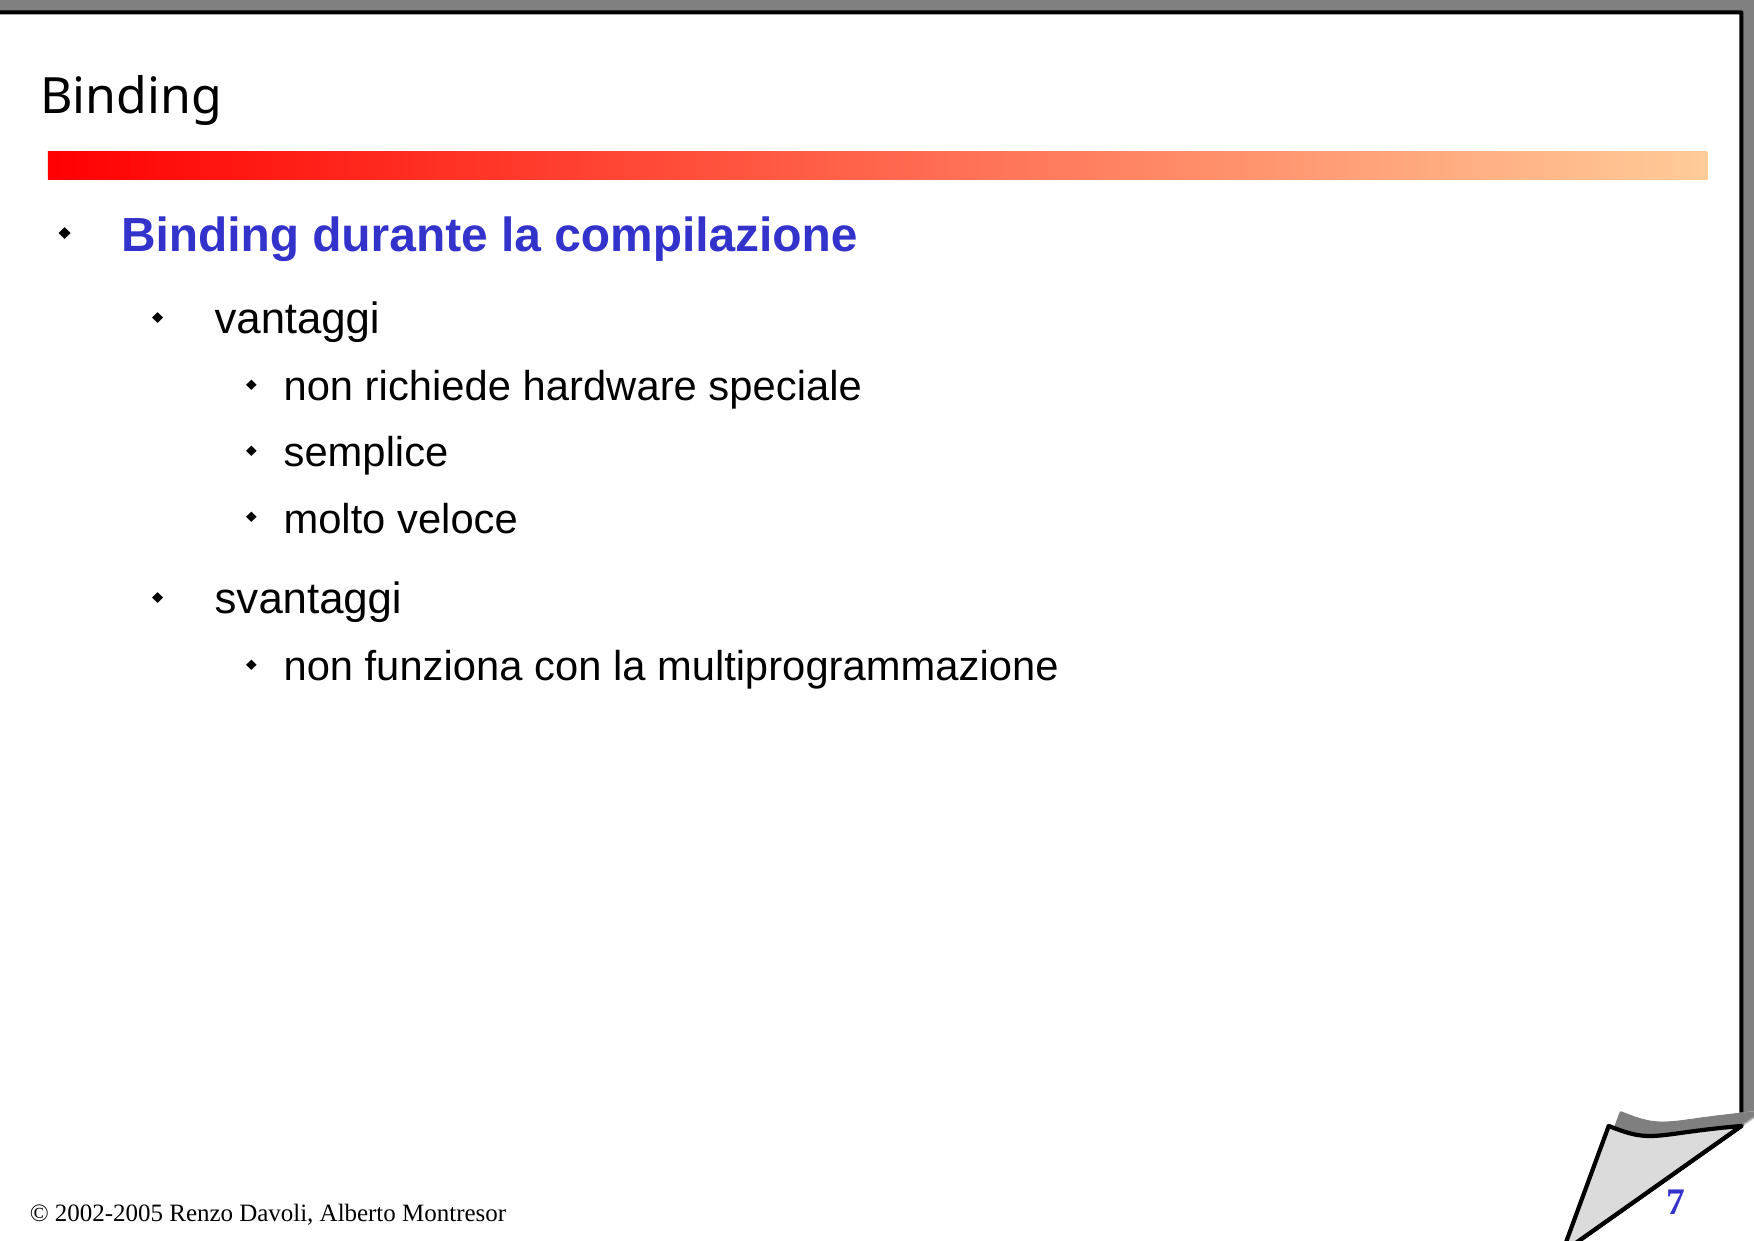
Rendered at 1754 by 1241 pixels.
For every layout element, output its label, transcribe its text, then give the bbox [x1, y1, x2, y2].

list Binding durante la compilazione vantaggi non richiede hardware speciale semplice molto veloce svantaggi non funziona con la multiprogrammazione [58, 206, 1696, 815]
title Binding [40, 49, 1714, 144]
text_box MMU [750, 152, 754, 179]
